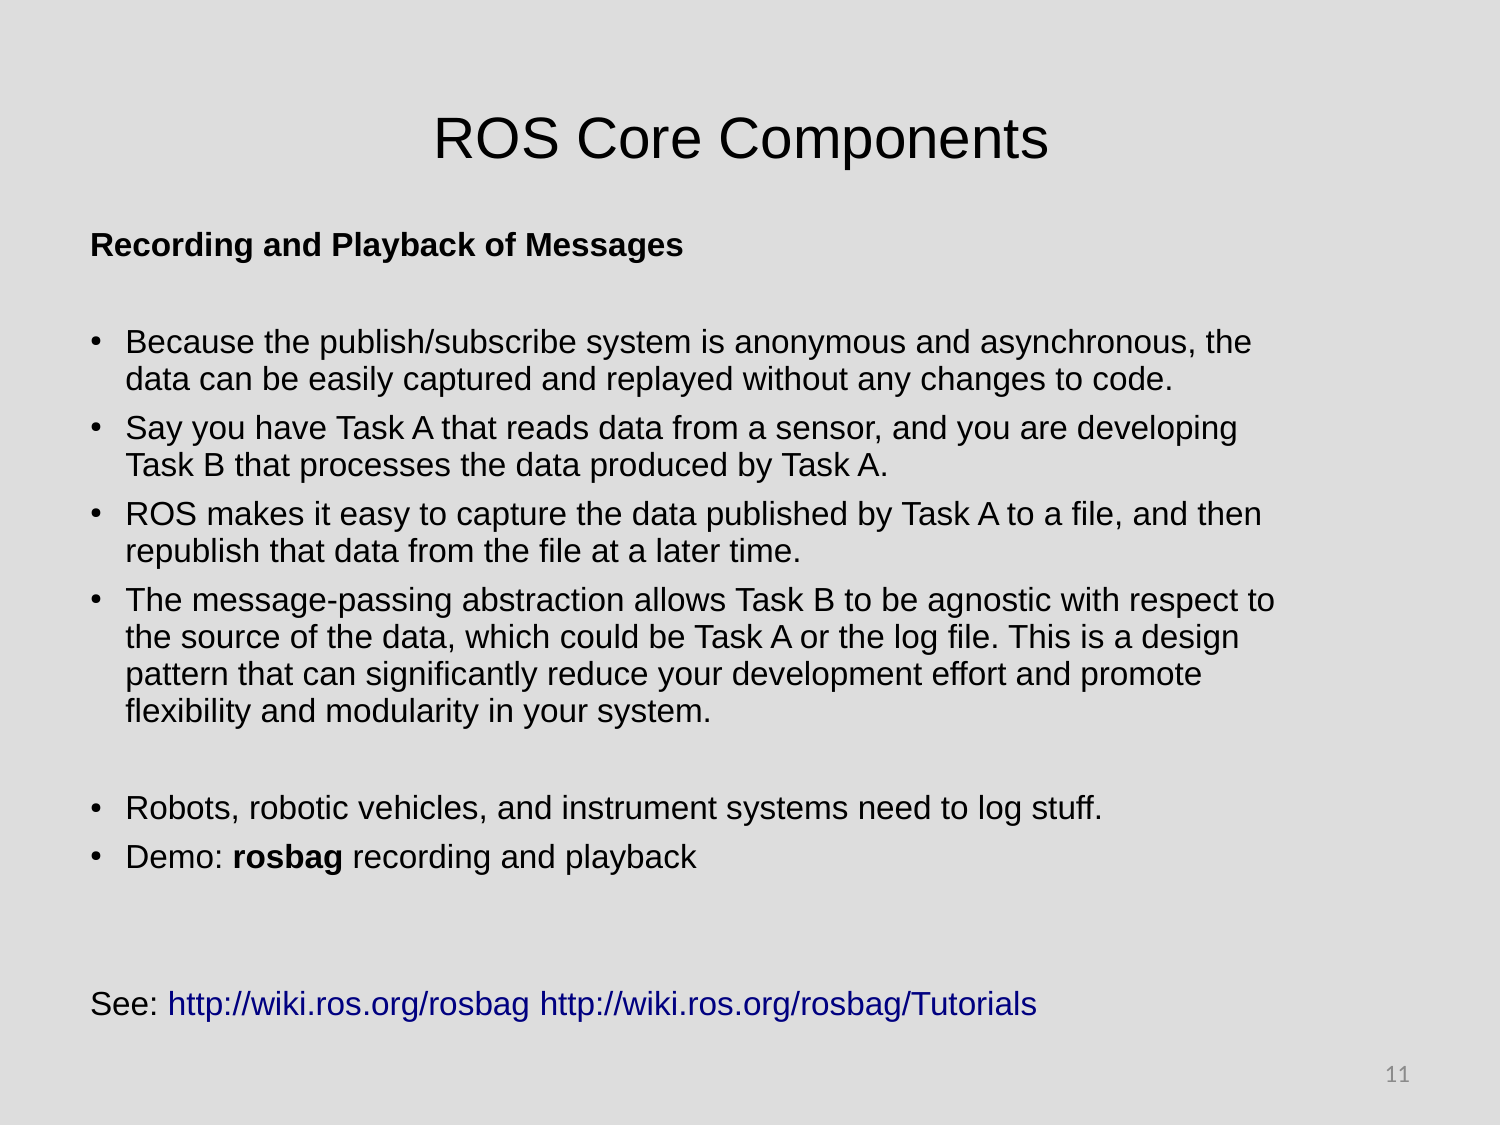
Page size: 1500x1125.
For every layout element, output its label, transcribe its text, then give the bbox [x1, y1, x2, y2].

subtitle Recording and Playback of Messages Because the publish/subscribe system is anonymous and asynchronous, the data can be easily captured and replayed without any changes to code. Say you have Task A that reads data from a sensor, and you are developing Task B that processes the data produced by Task A. ROS makes it easy to capture the data published by Task A to a file, and then republish that data from the file at a later time. The message-passing abstraction allows Task B to be agnostic with respect to the source of the data, which could be Task A or the log file. This is a design pattern that can significantly reduce your development effort and promote flexibility and modularity in your system. Robots, robotic vehicles, and instrument systems need to log stuff. Demo: rosbag recording and playback See: http://wiki.ros.org/rosbag http://wiki.ros.org/rosbag/Tutorials [90, 225, 1291, 826]
title ROS Core Components [75, 45, 1425, 233]
